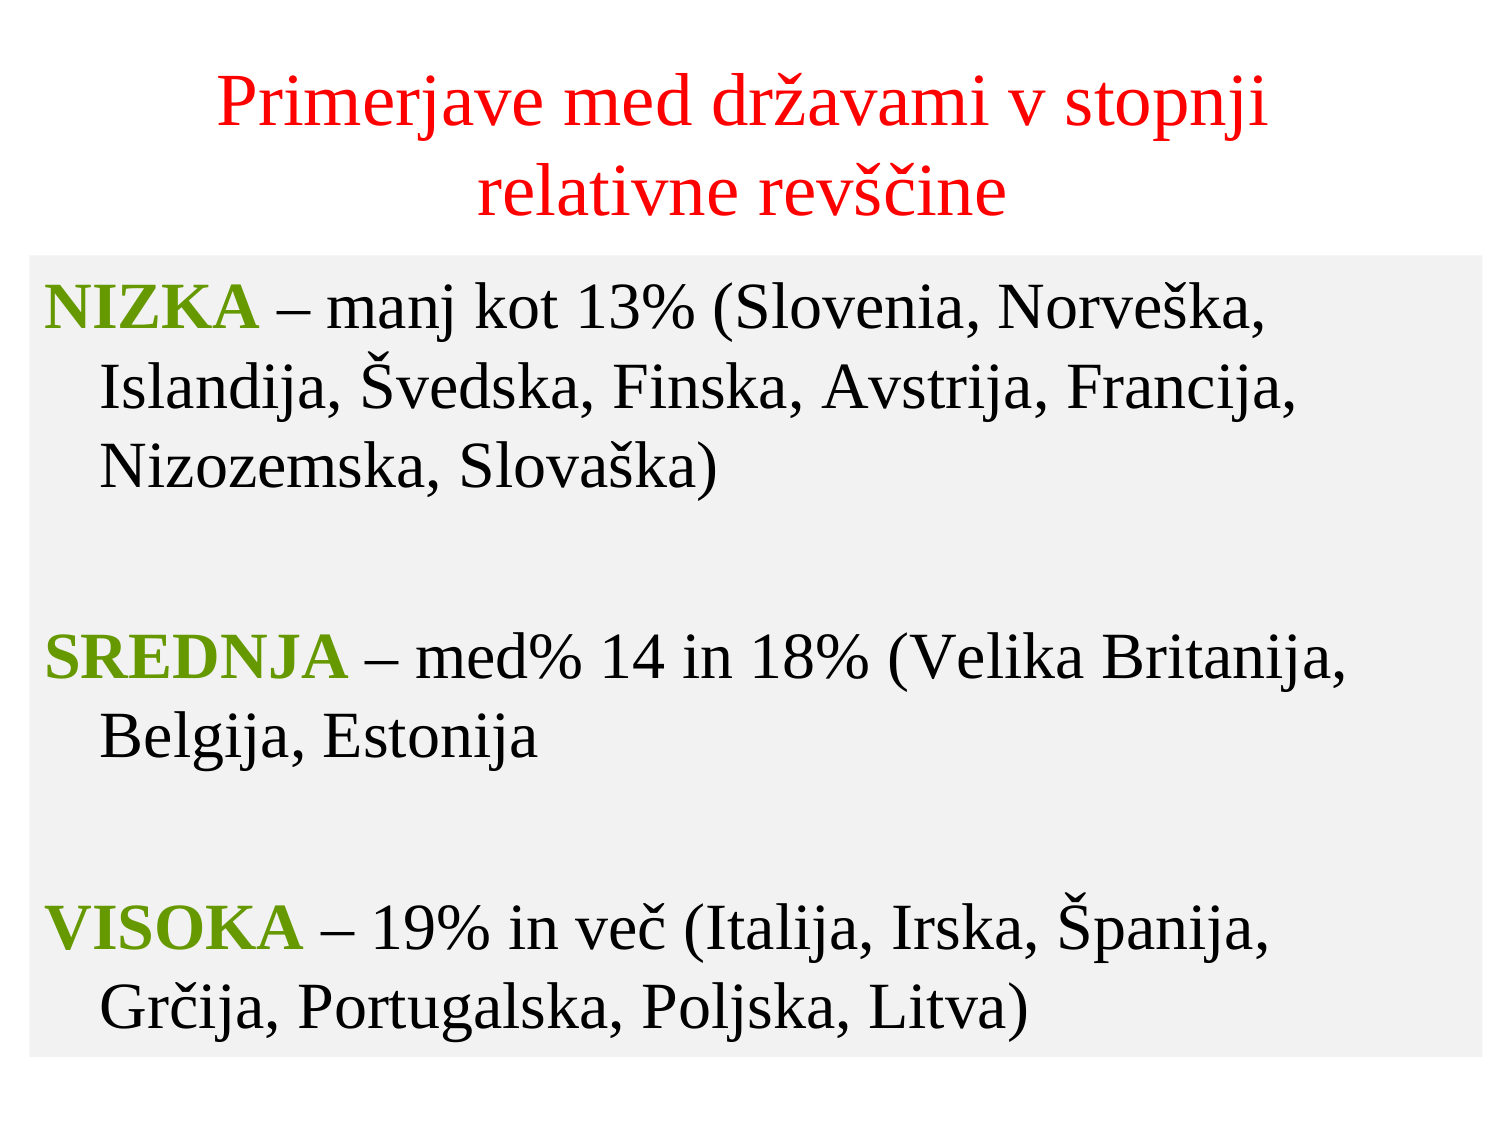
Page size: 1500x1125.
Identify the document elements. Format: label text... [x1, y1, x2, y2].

list NIZKA – manj kot 13% (Slovenia, Norveška, Islandija, Švedska, Finska, Avstrija, Francija, Nizozemska, Slovaška) SREDNJA – med% 14 in 18% (Velika Britanija, Belgija, Estonija VISOKA – 19% in več (Italija, Irska, Španija, Grčija, Portugalska, Poljska, Litva) [29, 255, 1483, 1057]
title Primerjave med državami v stopnji relativne revščine [105, 43, 1381, 239]
